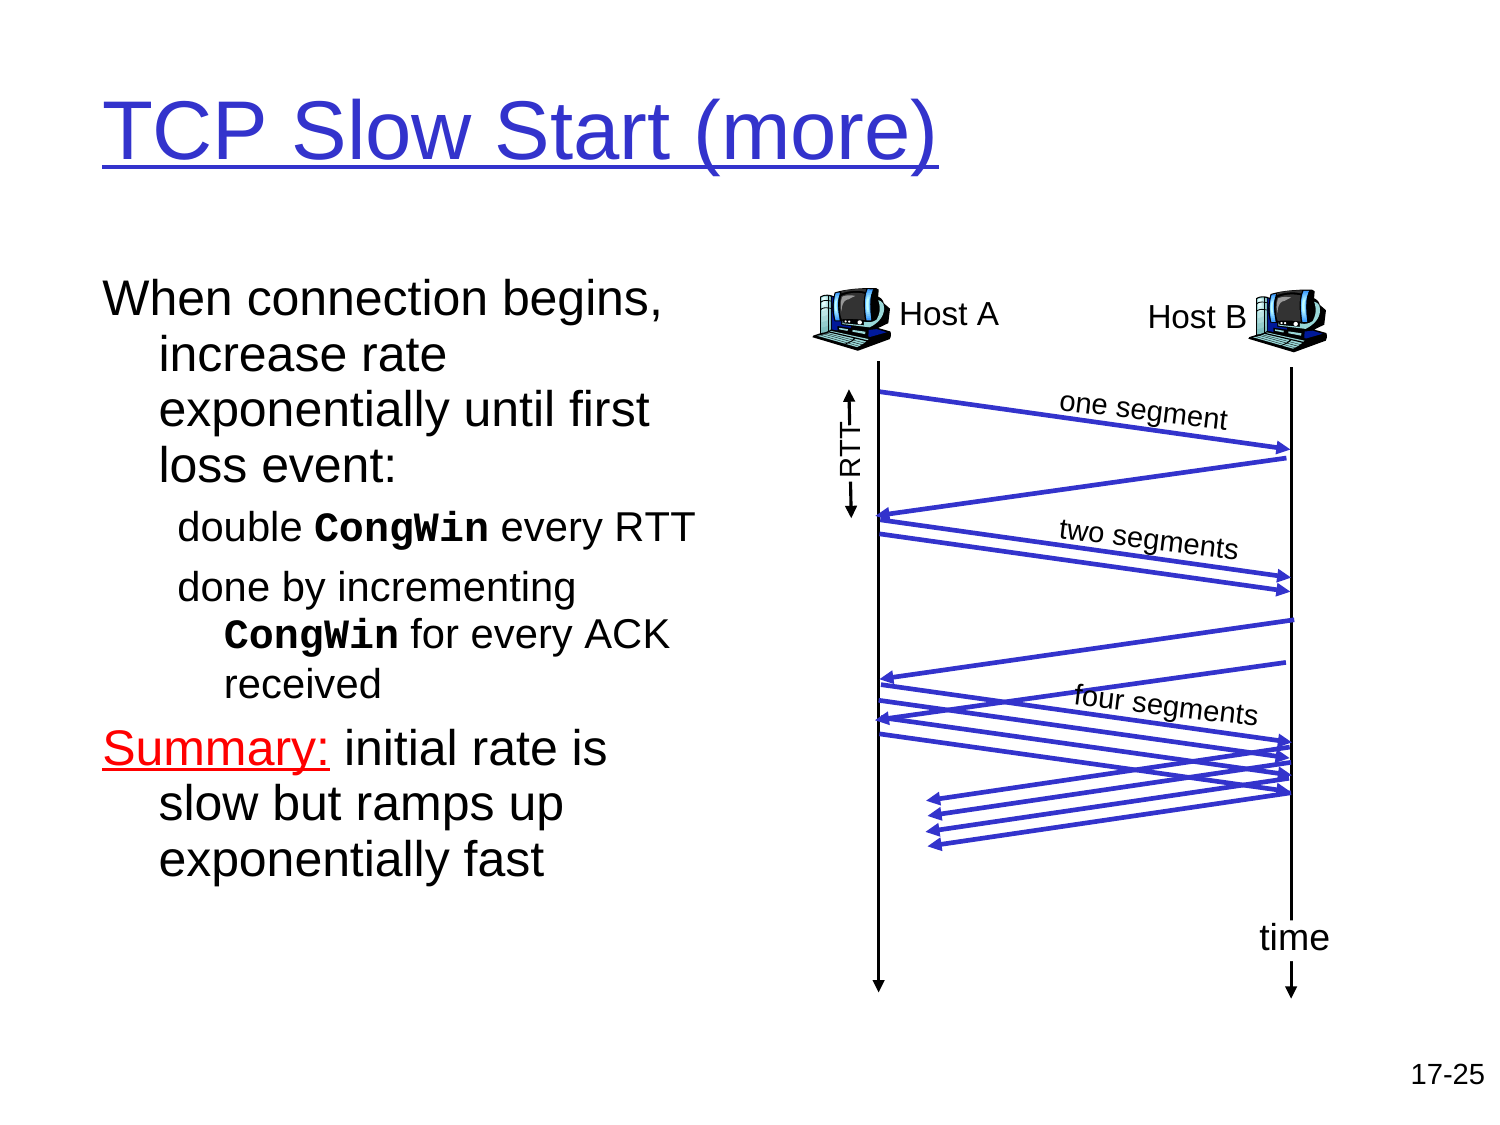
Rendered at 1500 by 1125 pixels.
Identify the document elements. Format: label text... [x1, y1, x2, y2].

text_box four segments [1056, 712, 1250, 740]
title TCP Slow Start (more) [87, 37, 1363, 225]
text_box time [1244, 908, 1346, 967]
picture [1248, 289, 1329, 353]
text_box two segments [1041, 502, 1257, 576]
text_box one segment [1042, 374, 1246, 447]
text_box RTT [825, 407, 875, 494]
list When connection begins, increase rate exponentially until first loss event: double CongWin every RTT done by incrementing CongWin for every ACK received Summary: initial rate is slow but ramps up exponentially fast [87, 262, 713, 1026]
picture [812, 287, 893, 351]
text_box four segments [1057, 668, 1277, 737]
text_box Host B [1132, 290, 1263, 344]
text_box Host A [884, 287, 1015, 340]
